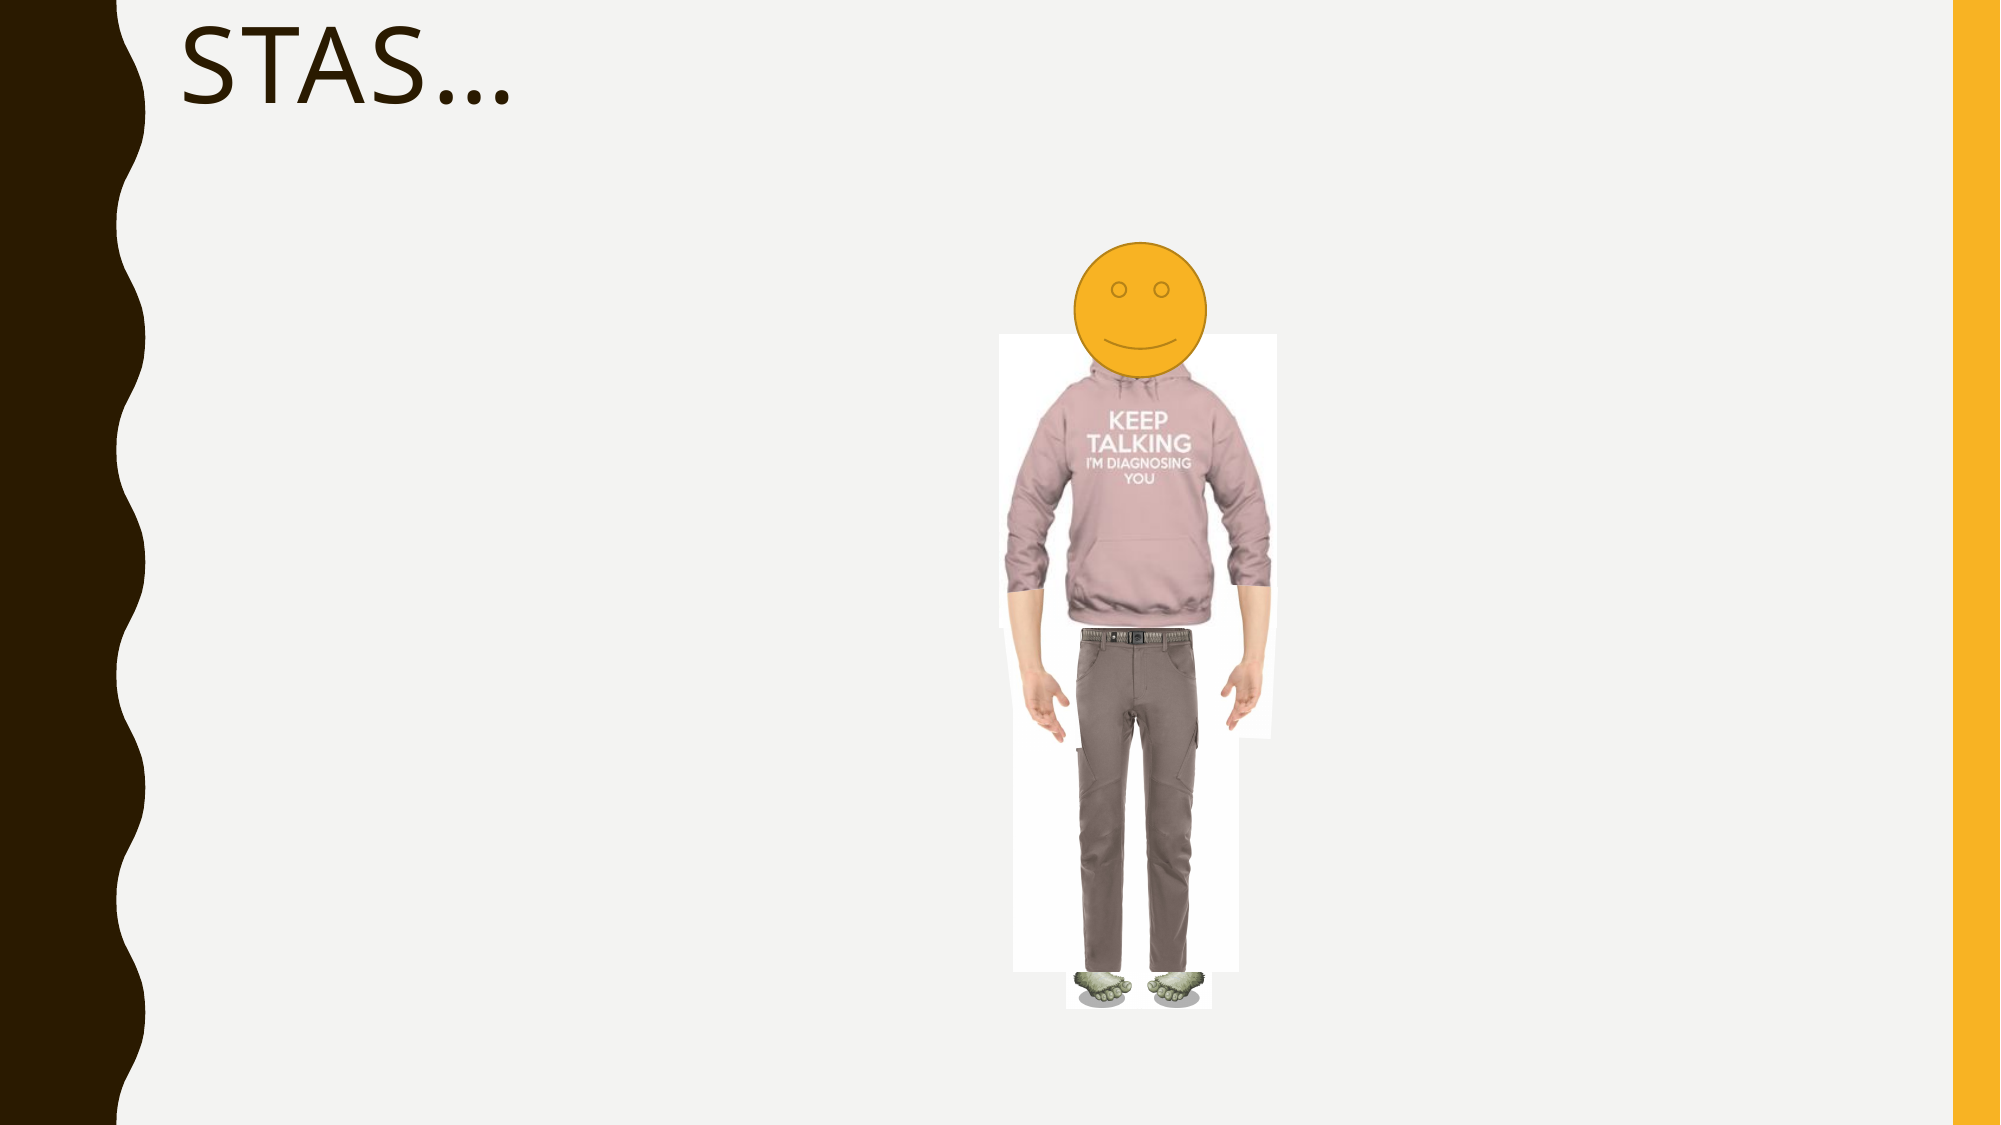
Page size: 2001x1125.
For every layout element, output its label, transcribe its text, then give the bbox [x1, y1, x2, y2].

text_box [1074, 243, 1206, 378]
picture [999, 334, 1278, 1009]
title Stas… [164, 4, 1835, 250]
